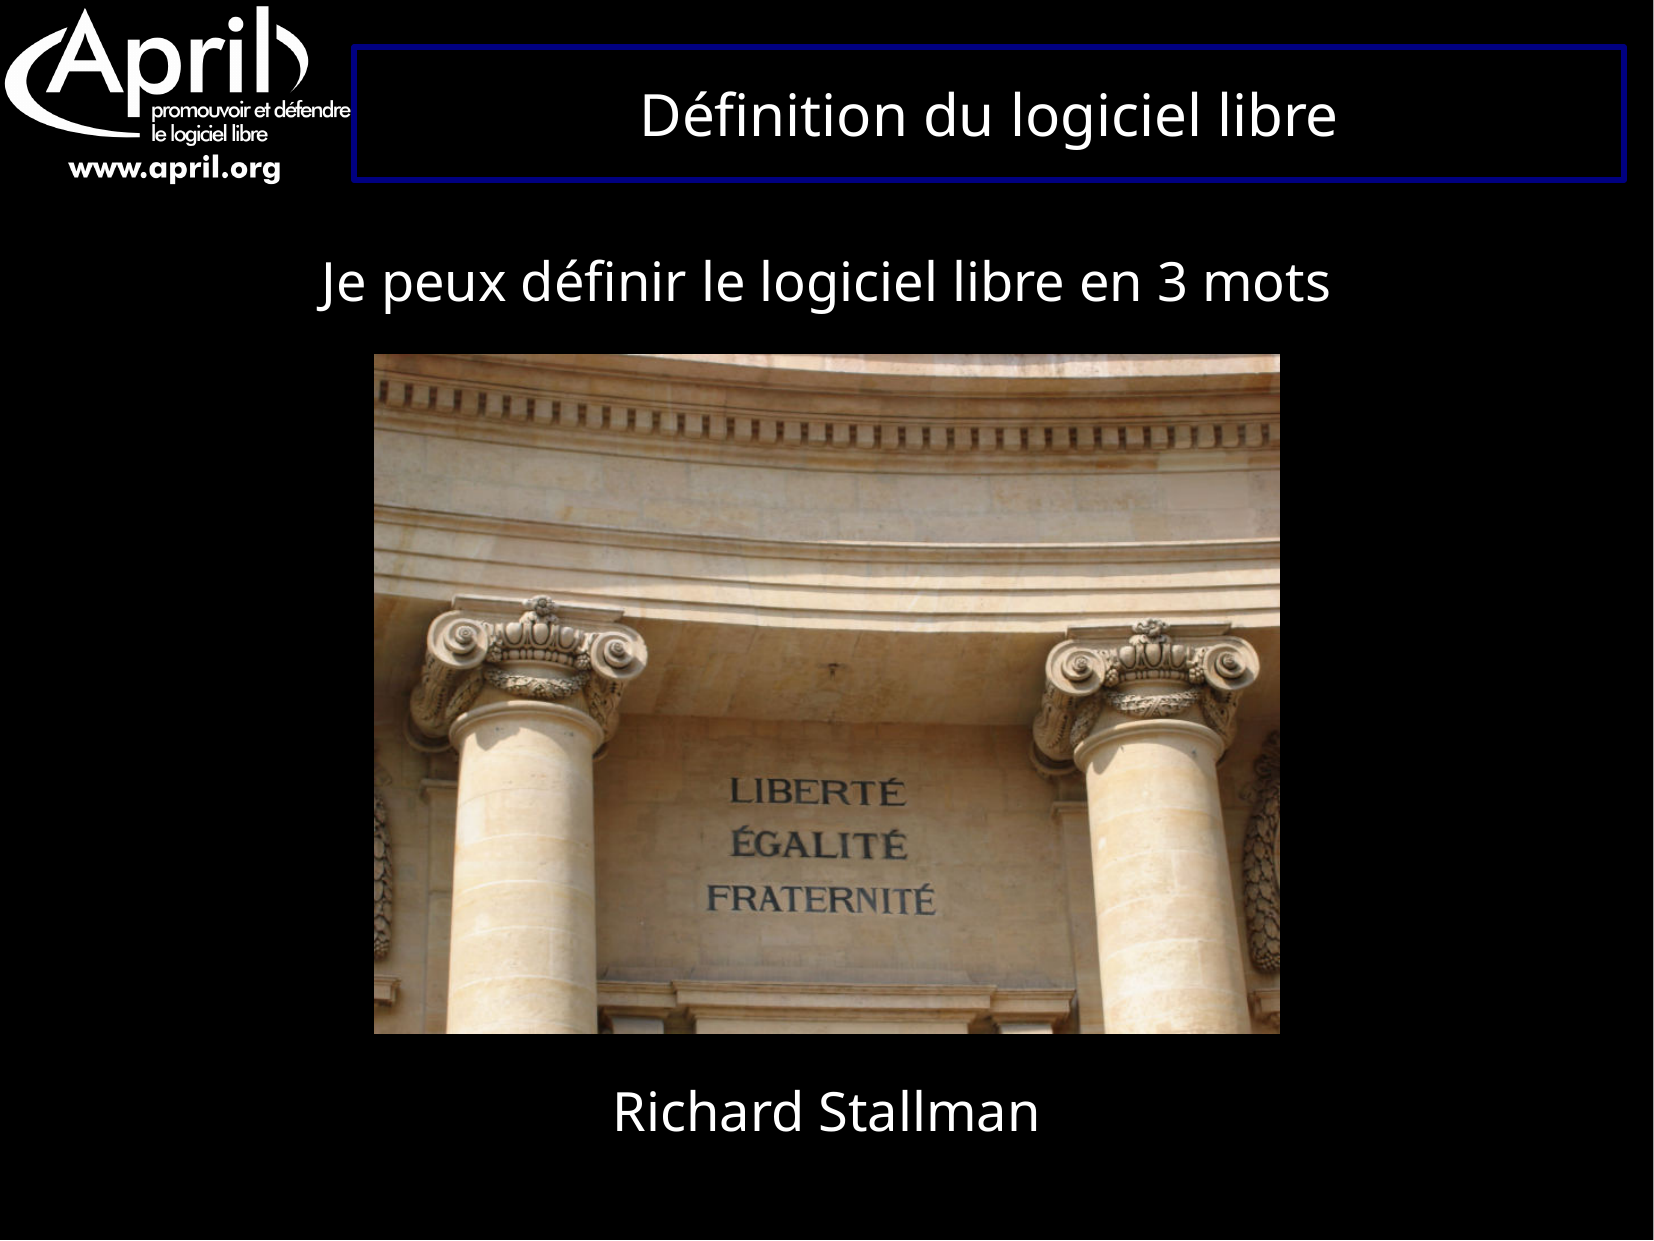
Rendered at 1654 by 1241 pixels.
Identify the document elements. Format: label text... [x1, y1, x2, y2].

text_box Je peux définir le logiciel libre en 3 mots [191, 236, 1462, 315]
title Définition du logiciel libre [354, 47, 1625, 181]
text_box Richard Stallman [518, 1069, 1135, 1152]
picture [0, 0, 355, 200]
picture [374, 354, 1280, 1034]
